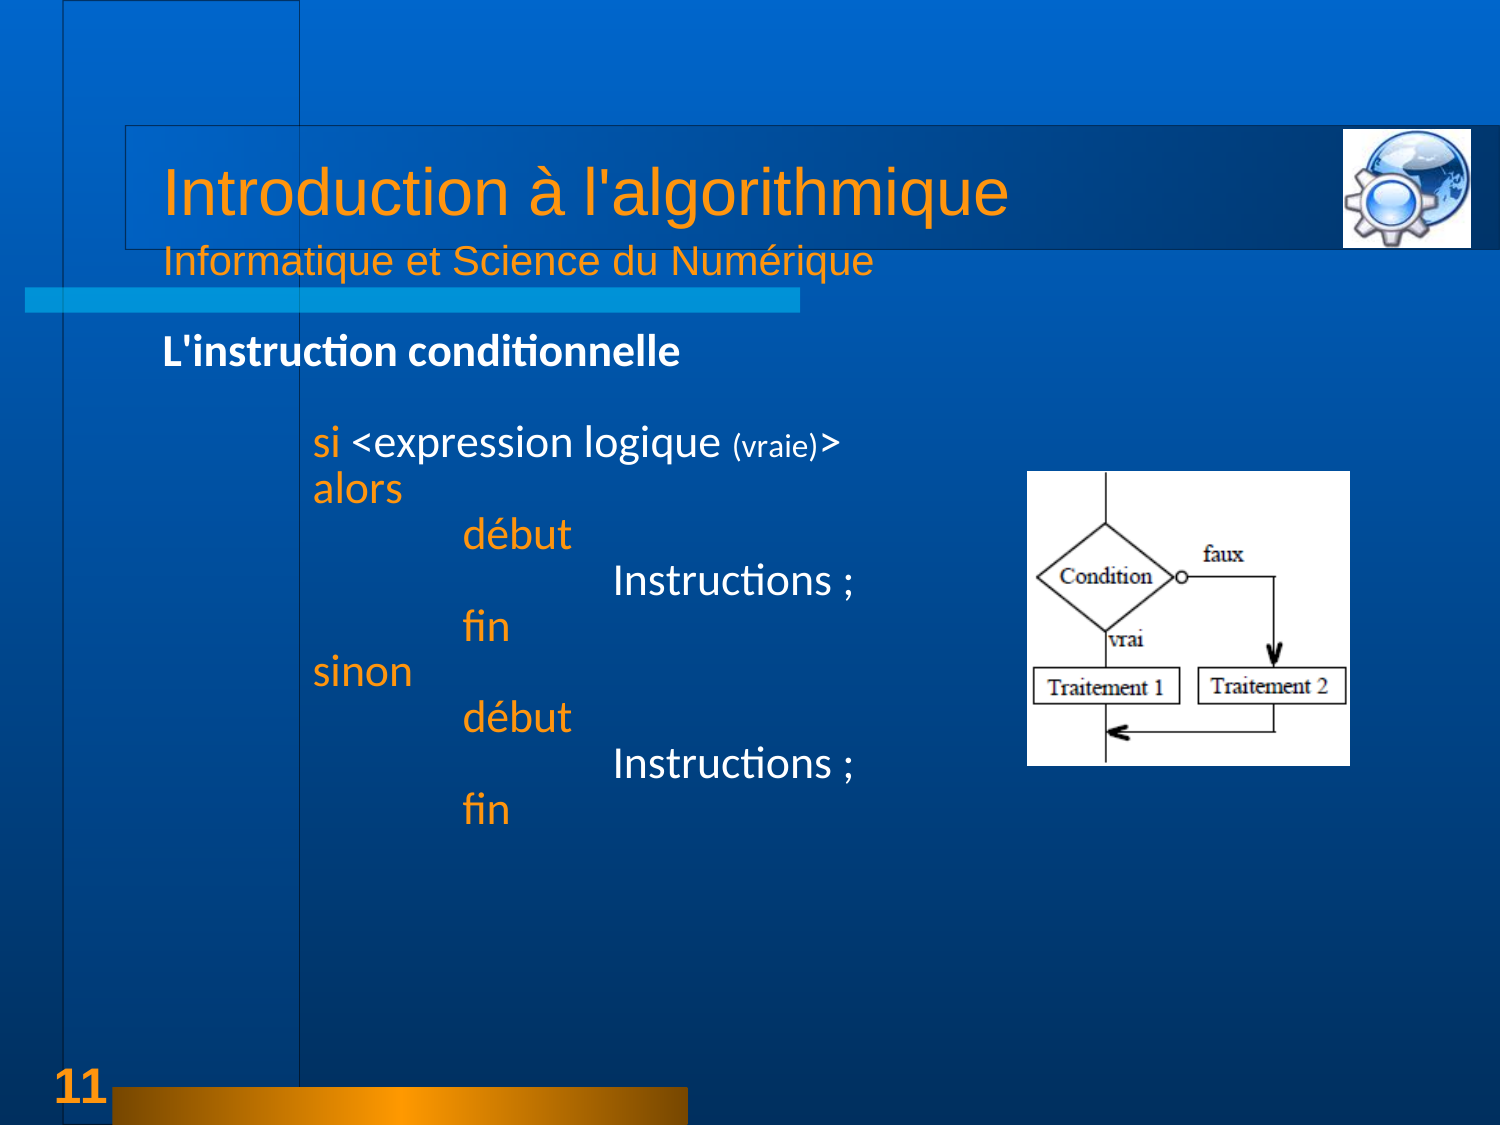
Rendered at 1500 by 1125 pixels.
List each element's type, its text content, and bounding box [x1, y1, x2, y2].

picture [1343, 129, 1471, 248]
text_box L'instruction conditionnelle si <expression logique (vraie)> alors début Instructions ; fin sinon début Instructions ; fin [147, 324, 1418, 953]
picture [1027, 471, 1350, 766]
